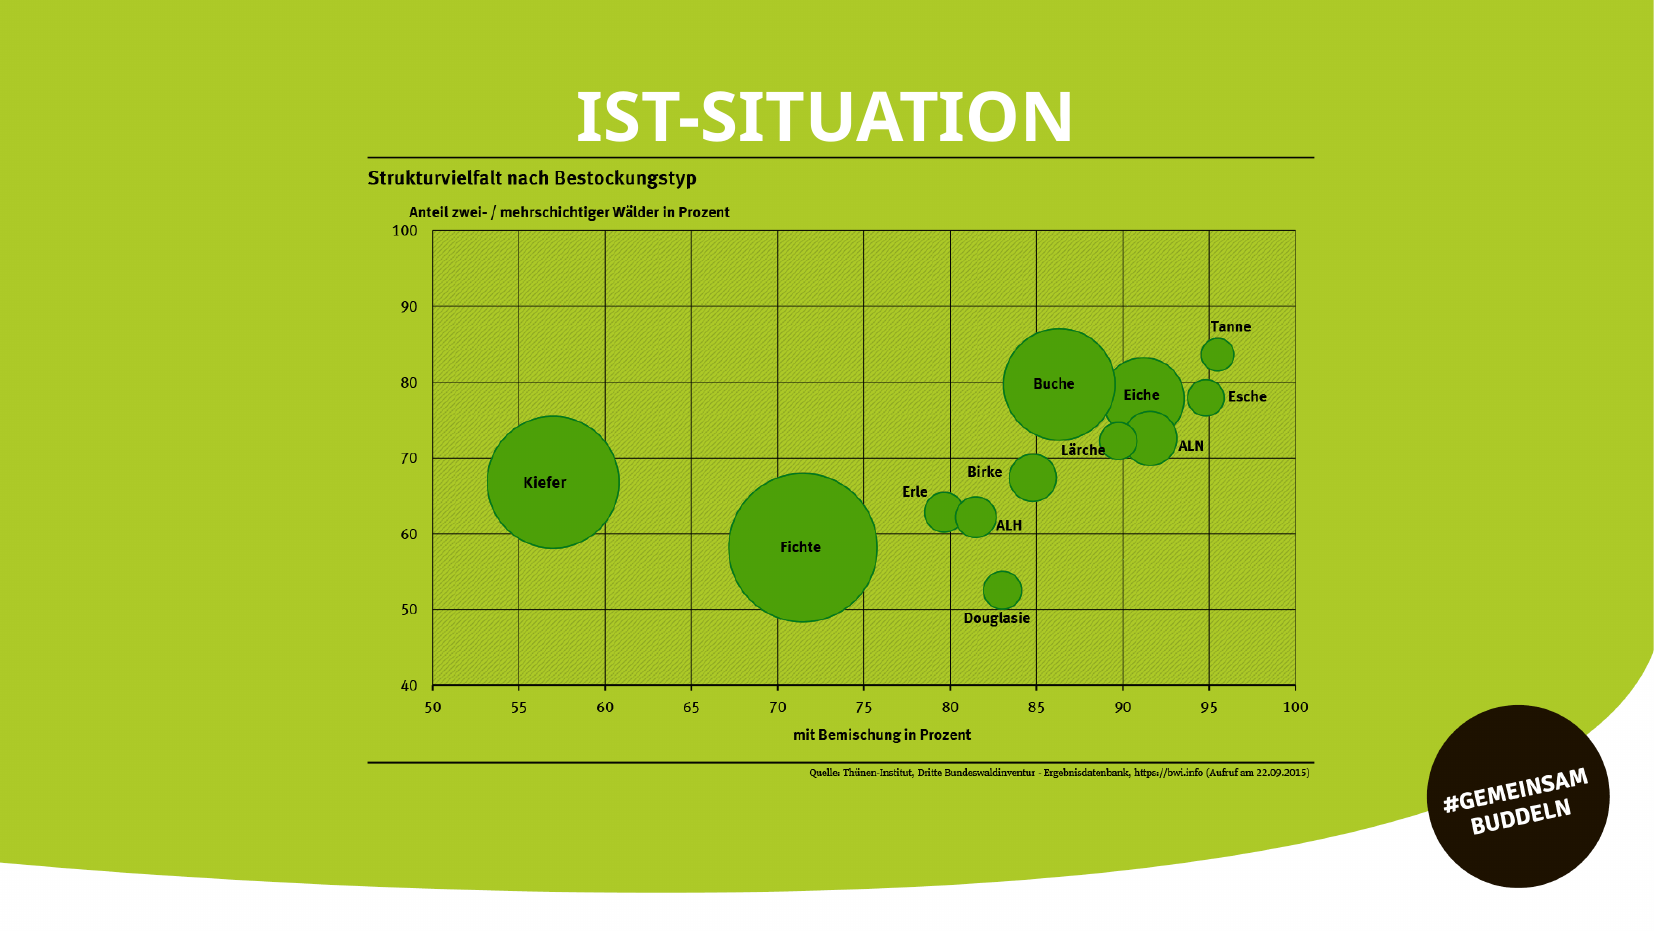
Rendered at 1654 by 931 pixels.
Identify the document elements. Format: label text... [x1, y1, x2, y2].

picture [0, 0, 1654, 931]
title IST-SITUATION [82, 37, 1571, 193]
